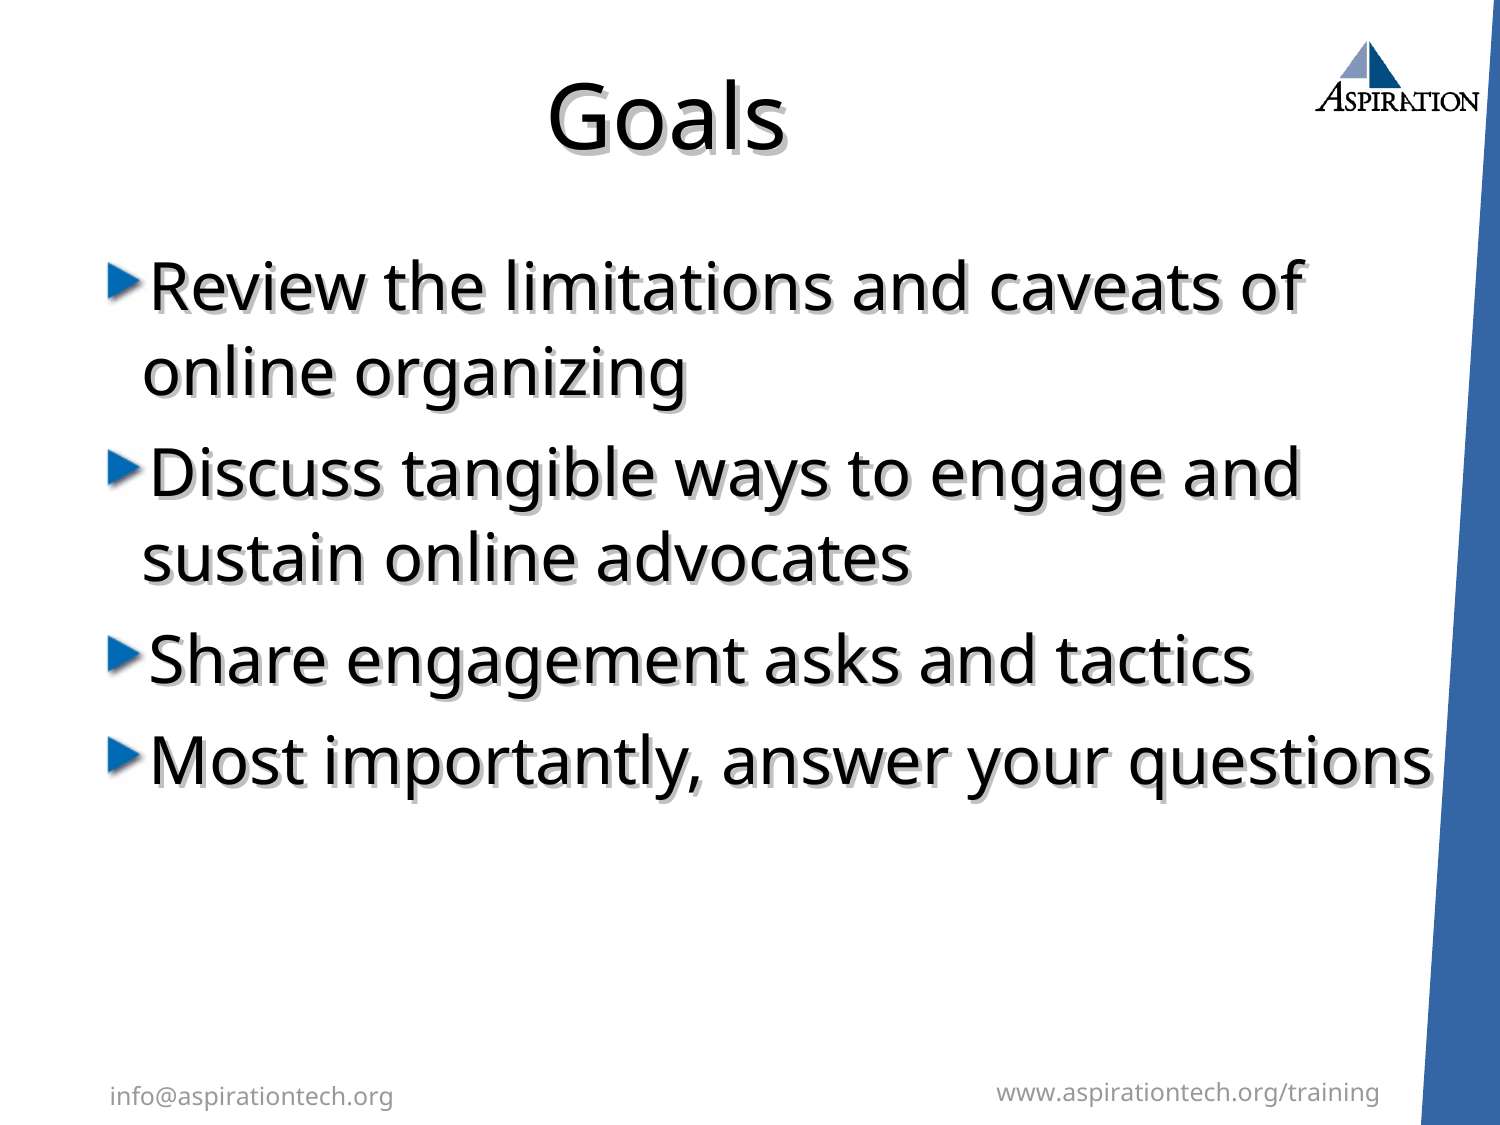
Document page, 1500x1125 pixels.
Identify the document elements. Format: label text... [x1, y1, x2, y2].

picture [1315, 41, 1480, 120]
list Review the limitations and caveats of online organizing Discuss tangible ways to engage and sustain online advocates Share engagement asks and tactics Most importantly, answer your questions [49, 238, 1447, 892]
title Goals [49, 19, 1284, 206]
